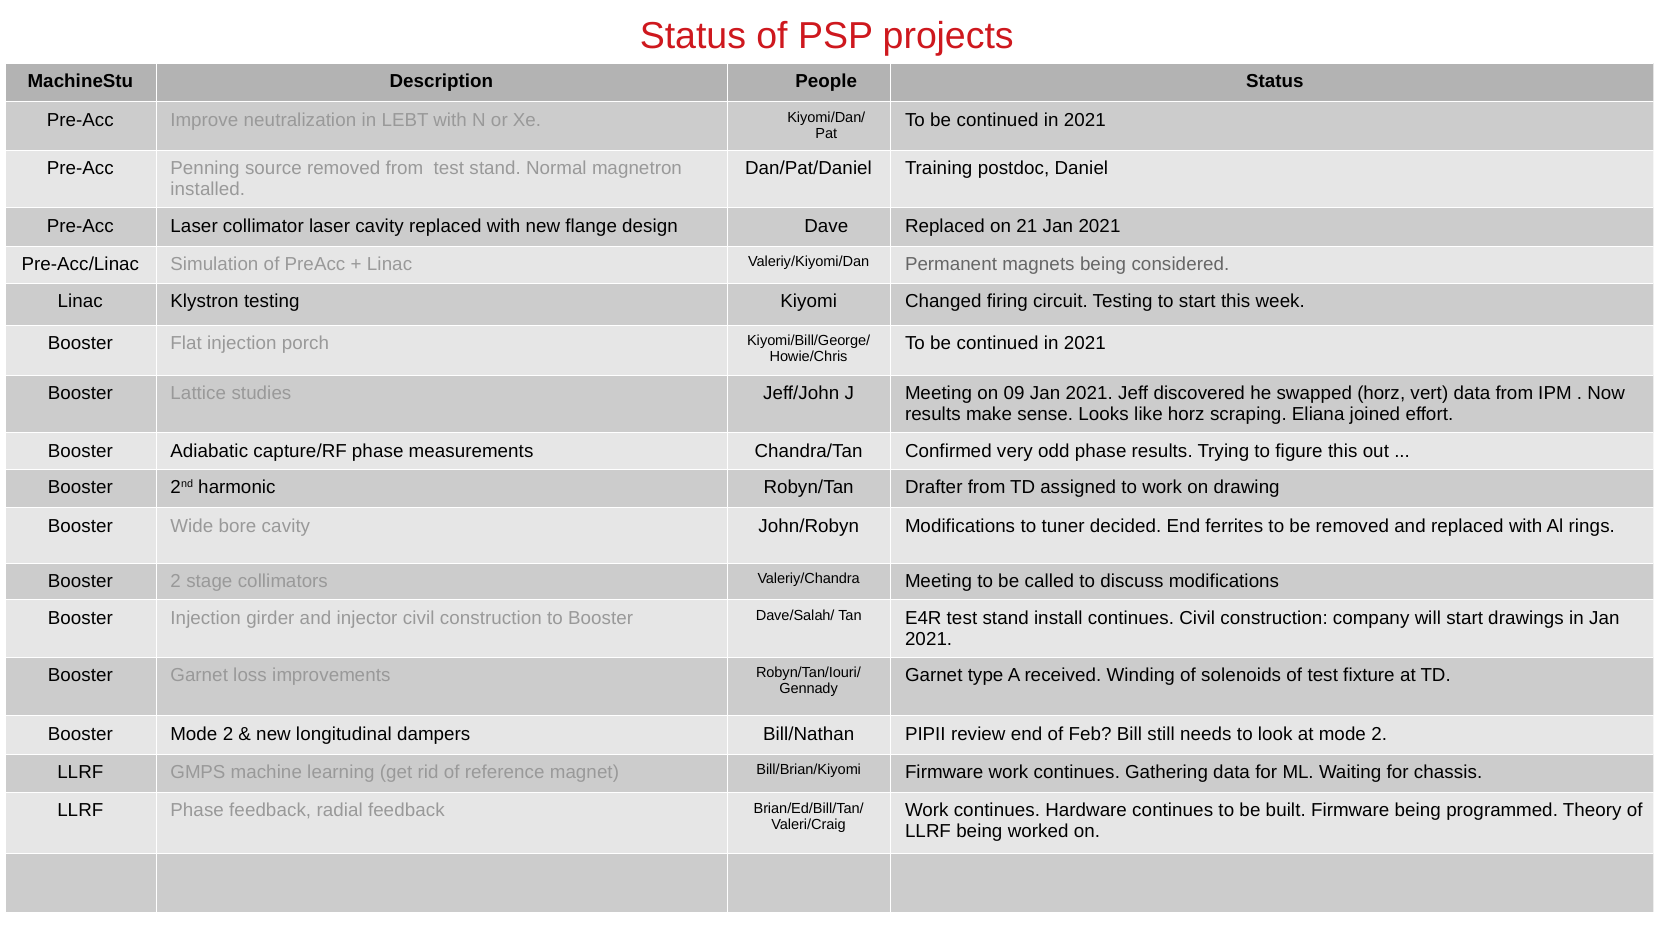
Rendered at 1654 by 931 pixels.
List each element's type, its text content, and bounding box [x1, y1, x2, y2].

table_cell Garnet loss improvements [157, 658, 727, 715]
table_header People [728, 64, 890, 101]
table_cell Robyn/Tan [728, 470, 890, 507]
table_cell Firmware work continues. Gathering data for ML. Waiting for chassis. [891, 755, 1654, 792]
table_cell Kiyomi/Dan/Pat [728, 102, 890, 150]
table_header Status [891, 64, 1654, 101]
table_cell GMPS machine learning (get rid of reference magnet) [157, 755, 727, 792]
table_cell Chandra/Tan [728, 433, 890, 469]
table_cell [157, 854, 727, 912]
table_cell Pre-Acc/Linac [6, 247, 156, 283]
table_cell Bill/Brian/Kiyomi [728, 755, 890, 792]
table_cell Training postdoc, Daniel [891, 151, 1654, 207]
table_cell Valeriy/Chandra [728, 564, 890, 599]
table_cell PIPII review end of Feb? Bill still needs to look at mode 2. [891, 716, 1654, 754]
table_cell Booster [6, 658, 156, 715]
table_cell Wide bore cavity [157, 508, 727, 563]
table_cell 2 stage collimators [157, 564, 727, 599]
table_cell Dave [728, 208, 890, 246]
table_cell Booster [6, 564, 156, 599]
table_cell Laser collimator laser cavity replaced with new flange design [157, 208, 727, 246]
text_box Status of PSP projects [615, 6, 1039, 64]
table_cell Booster [6, 376, 156, 432]
table_cell Drafter from TD assigned to work on drawing [891, 470, 1654, 507]
table_cell Jeff/John J [728, 376, 890, 432]
table_cell Dave/Salah/ Tan [728, 600, 890, 657]
table_cell E4R test stand install continues. Civil construction: company will start drawings in Jan 2021. [891, 600, 1654, 657]
table_cell Changed firing circuit. Testing to start this week. [891, 284, 1654, 325]
table_cell Injection girder and injector civil construction to Booster [157, 600, 727, 657]
table_cell [728, 854, 890, 912]
table_cell Phase feedback, radial feedback [157, 793, 727, 853]
table_cell Booster [6, 470, 156, 507]
table_cell [6, 854, 156, 912]
table_cell Confirmed very odd phase results. Trying to figure this out ... [891, 433, 1654, 469]
table_cell Klystron testing [157, 284, 727, 325]
table_cell Robyn/Tan/Iouri/Gennady [728, 658, 890, 715]
table_cell Valeriy/Kiyomi/Dan [728, 247, 890, 283]
table_cell Simulation of PreAcc + Linac [157, 247, 727, 283]
table_cell Work continues. Hardware continues to be built. Firmware being programmed. Theory of LLRF being worked on. [891, 793, 1654, 853]
table_cell Dan/Pat/Daniel [728, 151, 890, 207]
table_cell Improve neutralization in LEBT with N or Xe. [157, 102, 727, 150]
table_cell To be continued in 2021 [891, 326, 1654, 375]
table_cell Pre-Acc [6, 102, 156, 150]
table_cell 2nd harmonic [157, 470, 727, 507]
table_cell Meeting on 09 Jan 2021. Jeff discovered he swapped (horz, vert) data from IPM . Now results make sense. Looks like horz scraping. Eliana joined effort. [891, 376, 1654, 432]
table_cell Permanent magnets being considered. [891, 247, 1654, 283]
table_header MachineStu [6, 64, 156, 101]
table_cell Replaced on 21 Jan 2021 [891, 208, 1654, 246]
table_cell To be continued in 2021 [891, 102, 1654, 150]
table_cell Garnet type A received. Winding of solenoids of test fixture at TD. [891, 658, 1654, 715]
table_cell Booster [6, 433, 156, 469]
table_cell Pre-Acc [6, 151, 156, 207]
table_cell Lattice studies [157, 376, 727, 432]
table_cell Booster [6, 508, 156, 563]
table_cell Mode 2 & new longitudinal dampers [157, 716, 727, 754]
table_cell Kiyomi [728, 284, 890, 325]
table_cell Kiyomi/Bill/George/Howie/Chris [728, 326, 890, 375]
table_cell [891, 854, 1654, 912]
table_cell Bill/Nathan [728, 716, 890, 754]
table_cell Flat injection porch [157, 326, 727, 375]
table_cell Adiabatic capture/RF phase measurements [157, 433, 727, 469]
table_cell Modifications to tuner decided. End ferrites to be removed and replaced with Al rings. [891, 508, 1654, 563]
table_cell LLRF [6, 793, 156, 853]
table_header Description [157, 64, 727, 101]
table_cell Brian/Ed/Bill/Tan/Valeri/Craig [728, 793, 890, 853]
table_cell Linac [6, 284, 156, 325]
table_cell Booster [6, 326, 156, 375]
table_cell LLRF [6, 755, 156, 792]
table_cell Penning source removed from test stand. Normal magnetron installed. [157, 151, 727, 207]
table_cell Booster [6, 600, 156, 657]
table_cell John/Robyn [728, 508, 890, 563]
table_cell Meeting to be called to discuss modifications [891, 564, 1654, 599]
table_cell Booster [6, 716, 156, 754]
table_cell Pre-Acc [6, 208, 156, 246]
